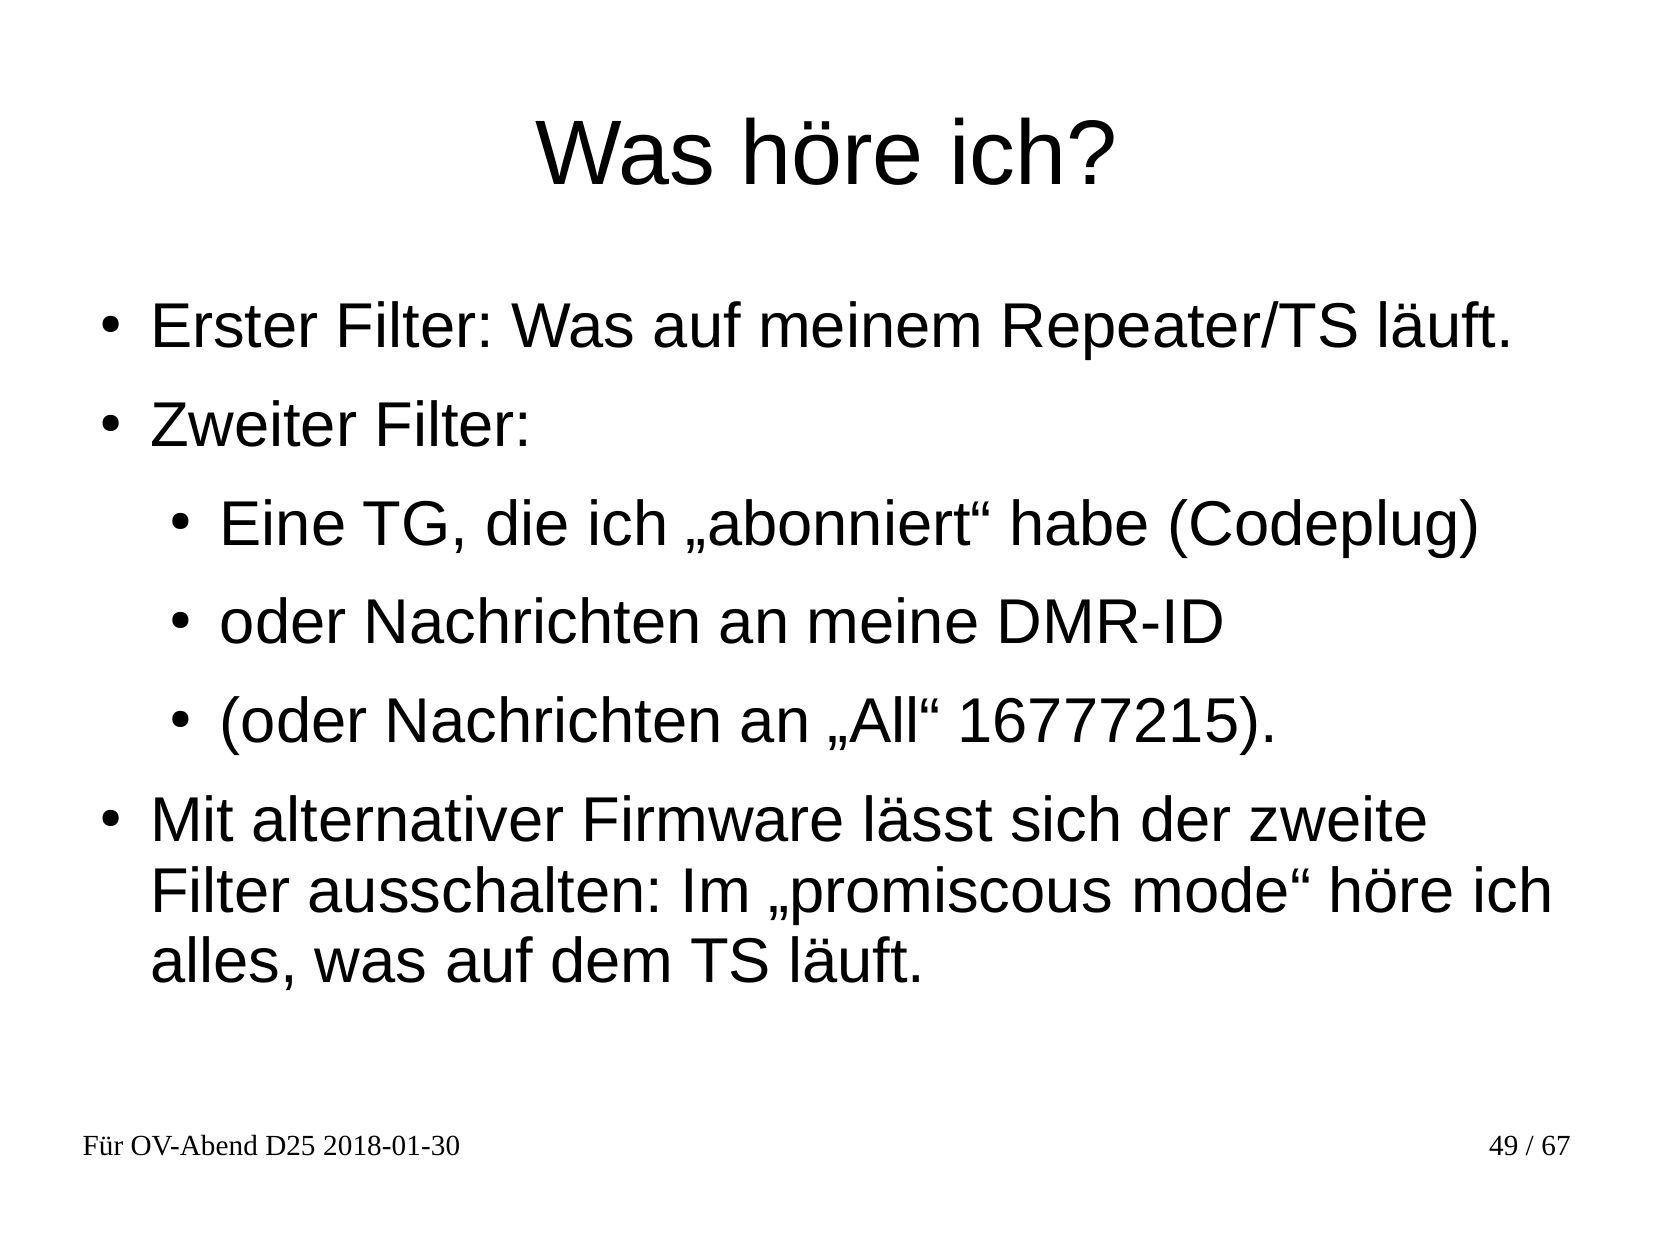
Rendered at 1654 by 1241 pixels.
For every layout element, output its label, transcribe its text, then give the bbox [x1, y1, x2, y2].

title Was höre ich? [82, 49, 1571, 257]
list Erster Filter: Was auf meinem Repeater/TS läuft. Zweiter Filter: Eine TG, die ich „abonniert“ habe (Codeplug) oder Nachrichten an meine DMR-ID (oder Nachrichten an „All“ 16777215). Mit alternativer Firmware lässt sich der zweite Filter ausschalten: Im „promiscous mode“ höre ich alles, was auf dem TS läuft. [82, 290, 1571, 1010]
